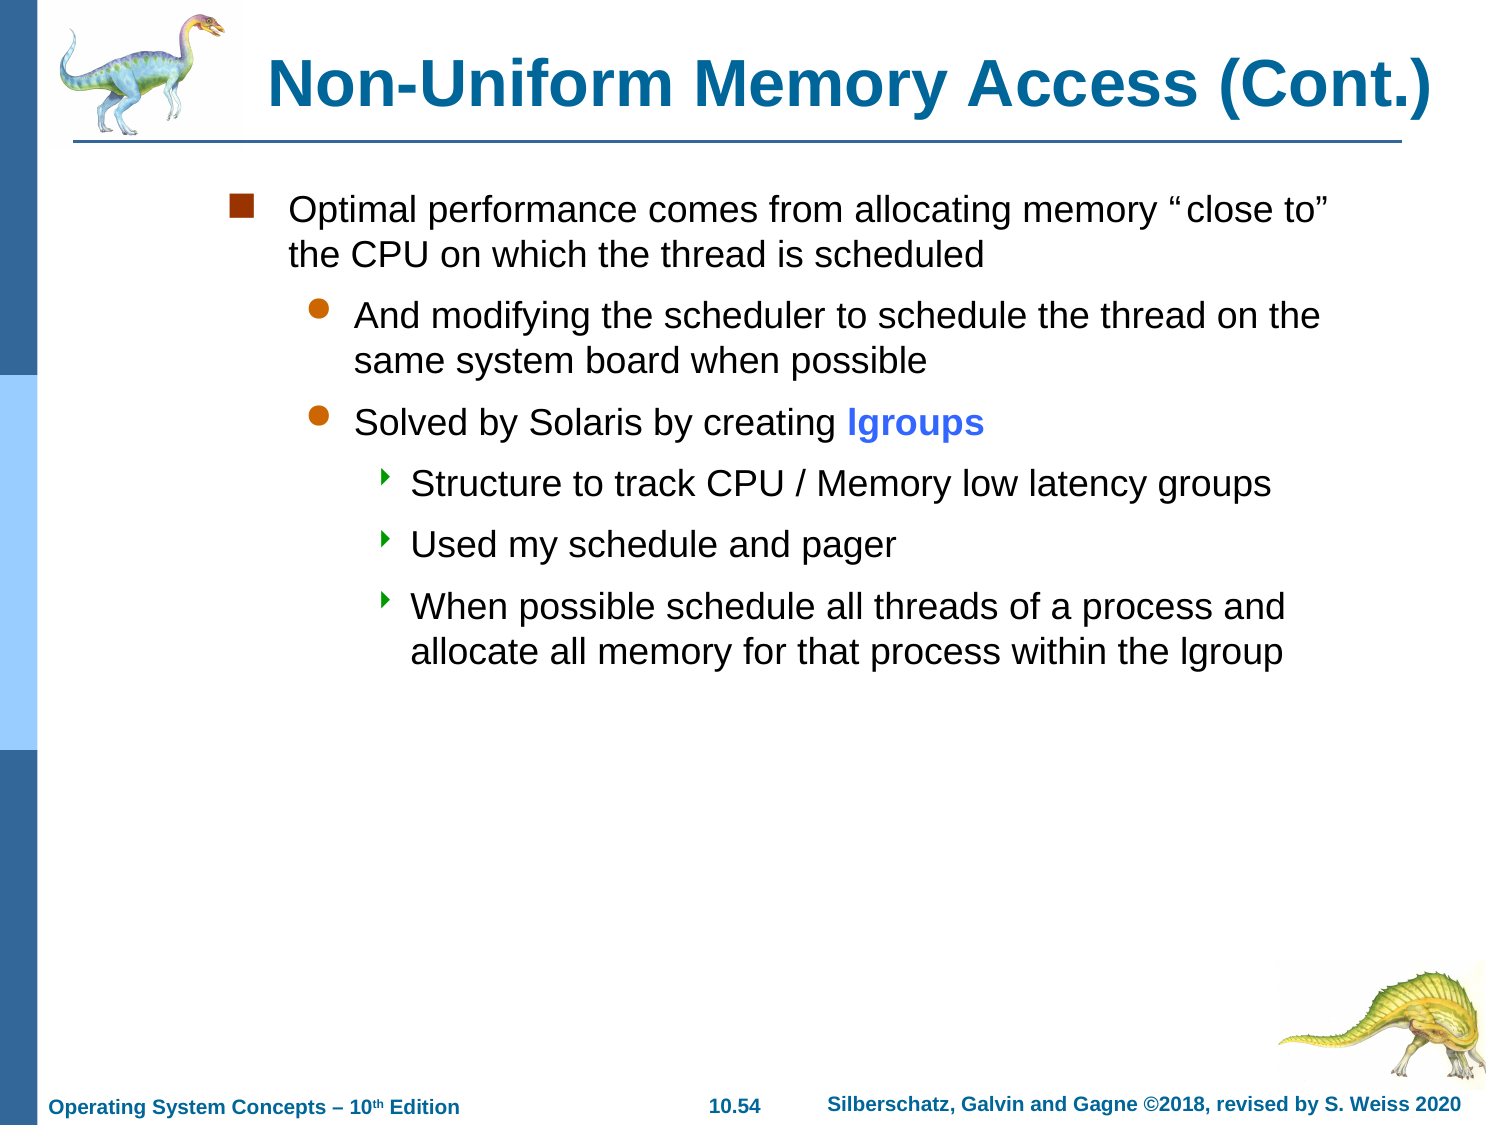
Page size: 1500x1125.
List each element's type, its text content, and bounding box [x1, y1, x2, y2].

list Optimal performance comes from allocating memory “close to” the CPU on which the thread is scheduled And modifying the scheduler to schedule the thread on the same system board when possible Solved by Solaris by creating lgroups Structure to track CPU / Memory low latency groups Used my schedule and pager When possible schedule all threads of a process and allocate all memory for that process within the lgroup [217, 177, 1394, 921]
title Non-Uniform Memory Access (Cont.) [238, 33, 1463, 128]
picture [1275, 959, 1486, 1090]
picture [1144, 1096, 1152, 1101]
picture [46, 0, 243, 149]
